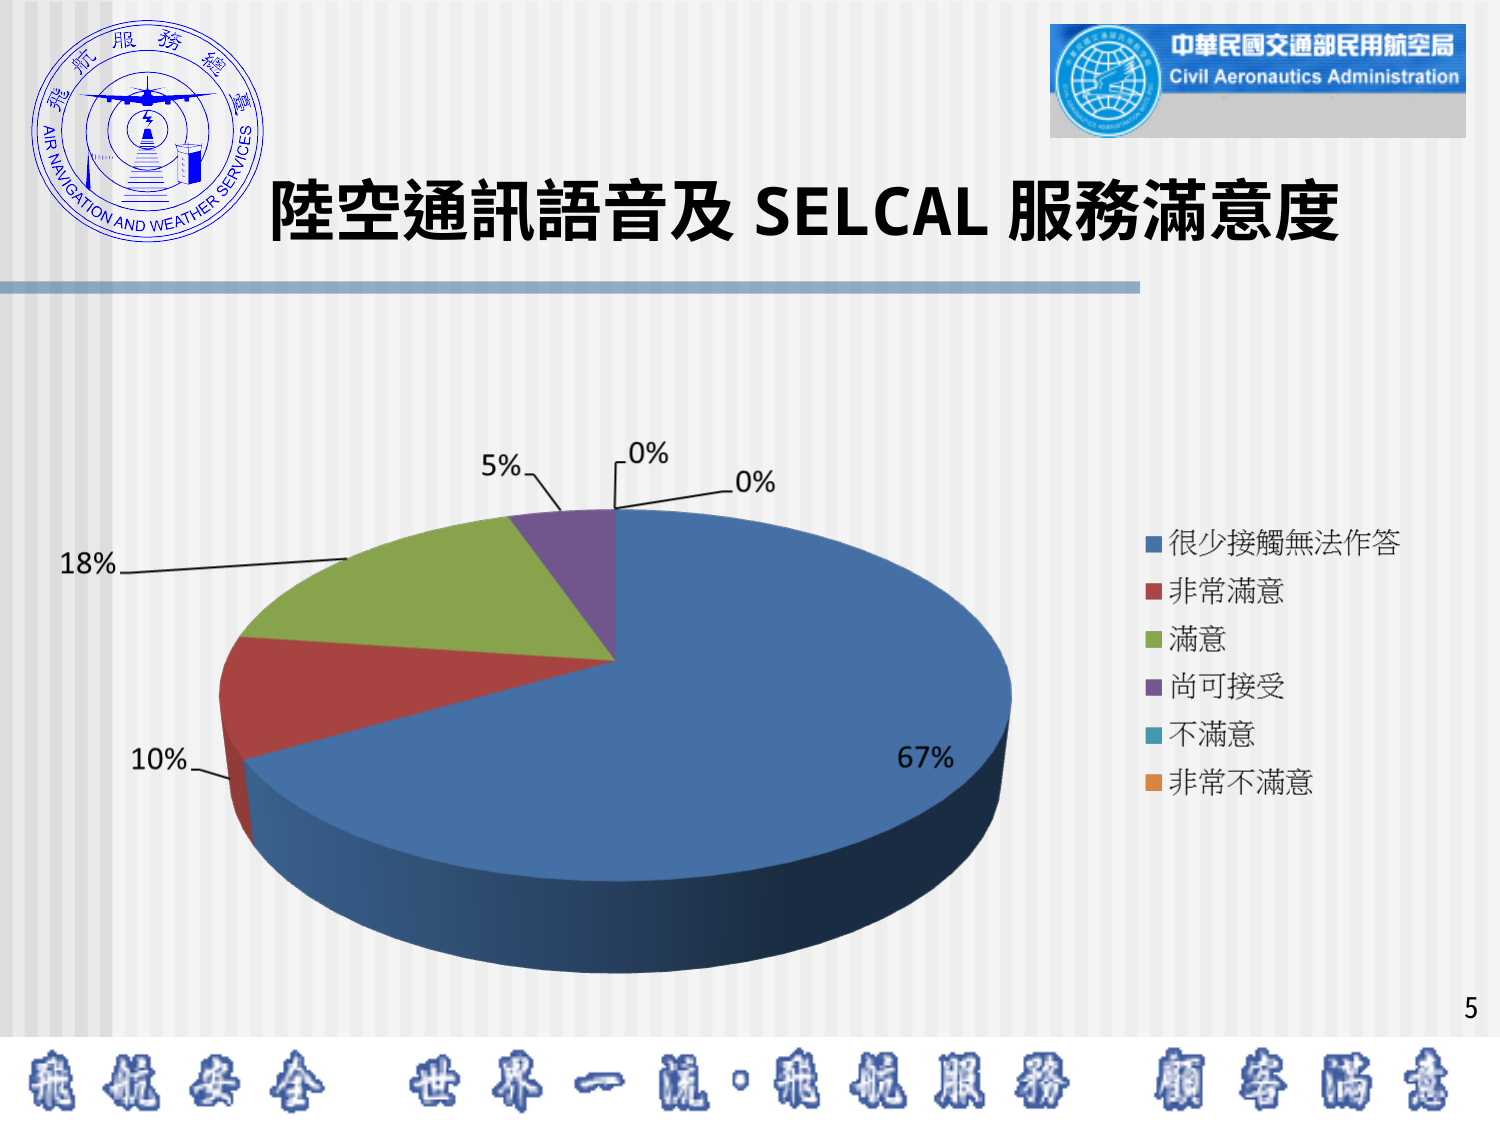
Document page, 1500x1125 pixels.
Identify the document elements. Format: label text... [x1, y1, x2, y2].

picture [32, 282, 1432, 1044]
text_box <編號> [1432, 964, 1495, 1040]
title 陸空通訊語音及SELCAL服務滿意度 [253, 160, 1377, 257]
